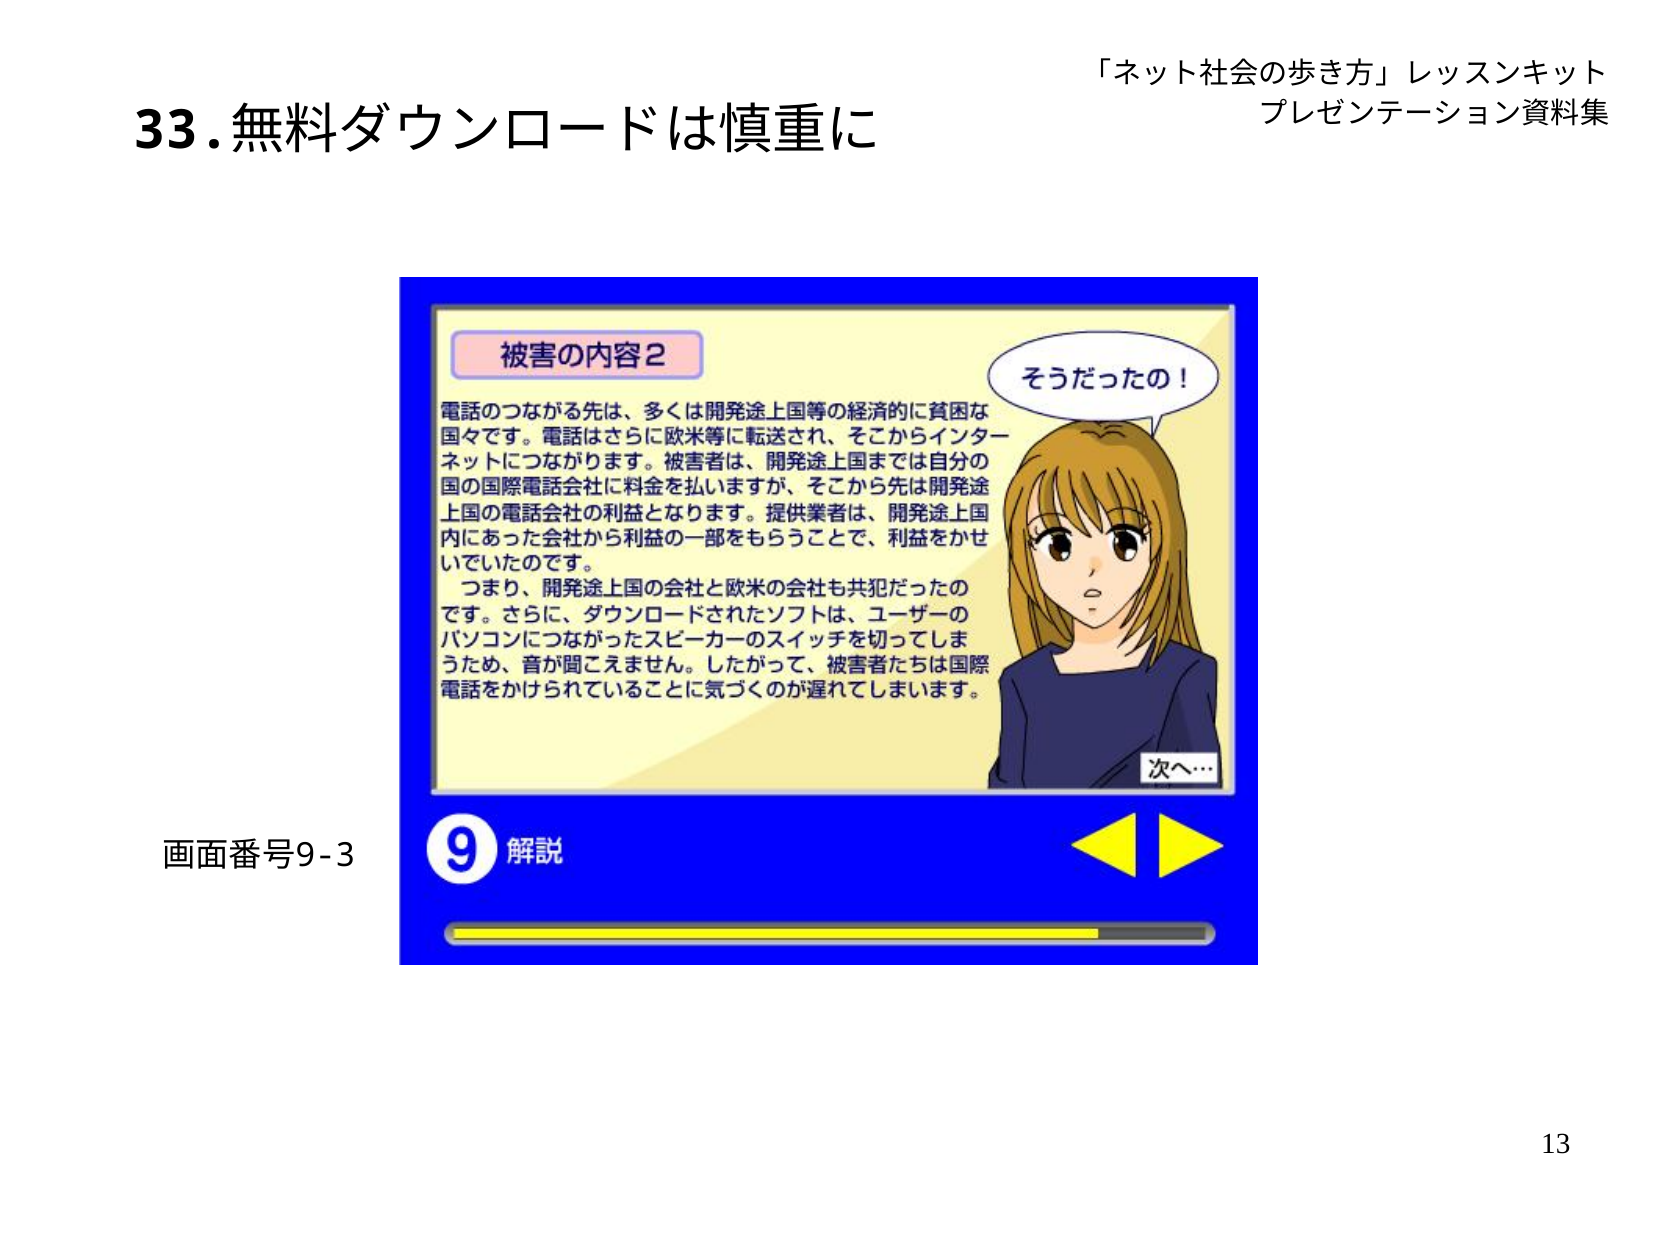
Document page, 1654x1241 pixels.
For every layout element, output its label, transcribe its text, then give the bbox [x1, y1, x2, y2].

picture [399, 277, 1258, 965]
text_box 画面番号9-3 [147, 826, 384, 882]
text_box 33.無料ダウンロードは慎重に [118, 88, 1241, 169]
text_box 「ネット社会の歩き方」レッスンキット プレゼンテーション資料集 [1062, 44, 1625, 139]
